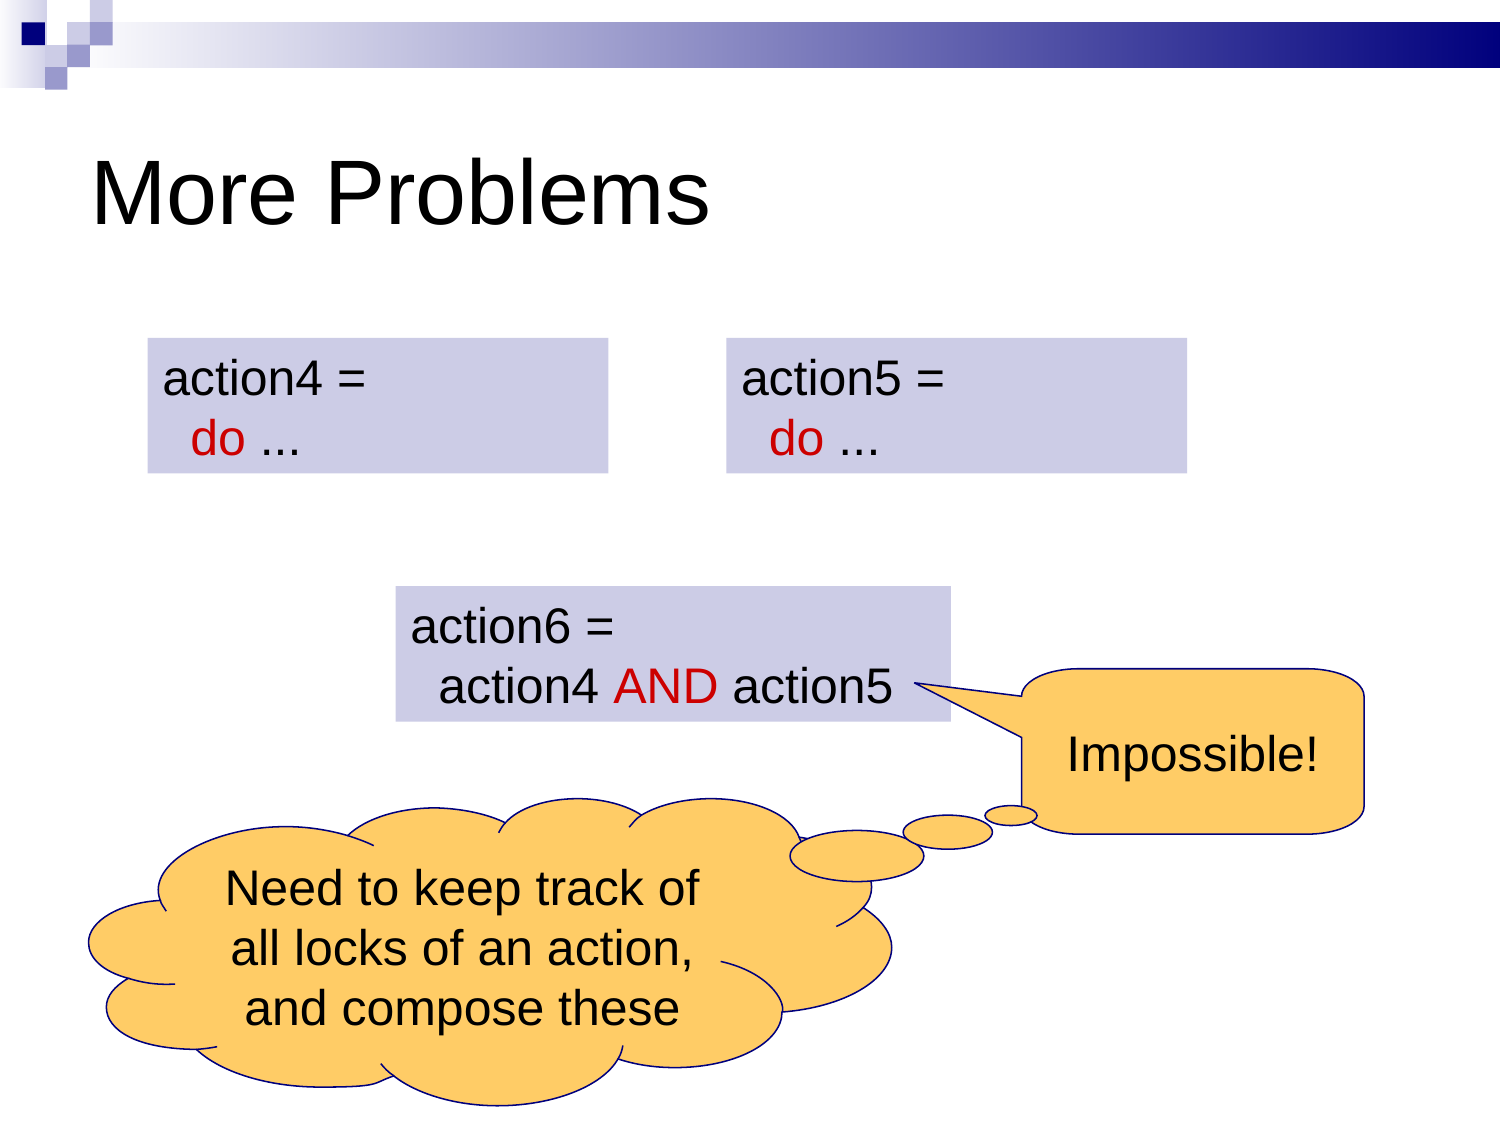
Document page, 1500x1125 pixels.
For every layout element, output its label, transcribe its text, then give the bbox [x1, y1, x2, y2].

text_box action6 = action4 AND action5 [395, 586, 951, 722]
text_box Need to keep track of all locks of an action, and compose these [88, 798, 993, 1106]
text_box action5 = do ... [726, 337, 1188, 474]
text_box action4 = do ... [147, 337, 609, 474]
text_box Impossible! [914, 668, 1365, 835]
title More Problems [75, 75, 1426, 301]
